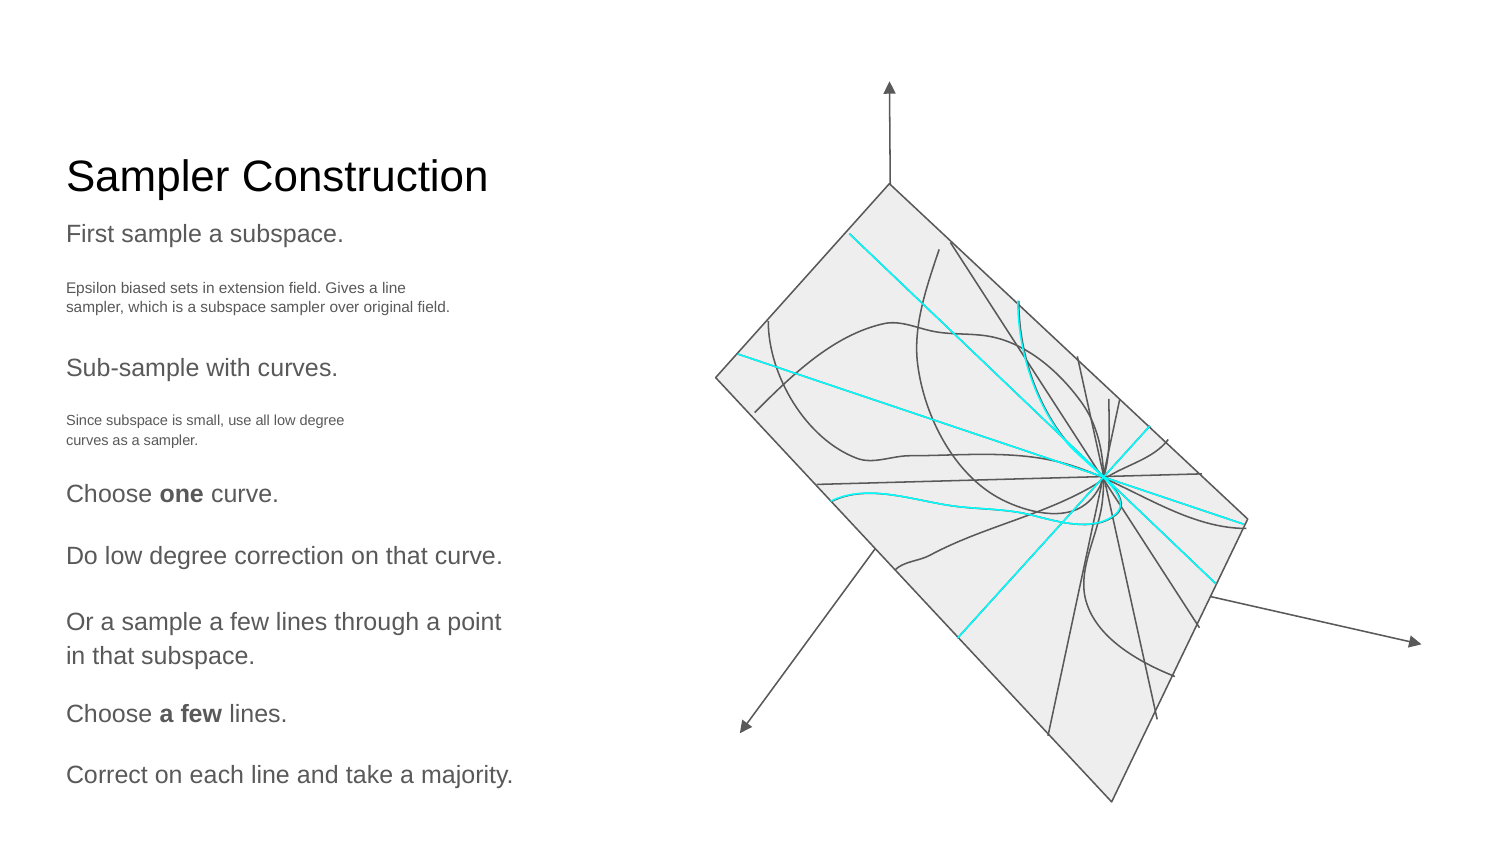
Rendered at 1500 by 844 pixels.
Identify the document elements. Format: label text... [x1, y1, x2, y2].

text_box [1080, 362, 1120, 464]
text_box [1080, 485, 1099, 506]
text_box Since subspace is small, use all low degree curves as a sampler. [51, 393, 403, 462]
text_box [1120, 495, 1217, 623]
text_box [799, 324, 930, 417]
text_box [955, 456, 1094, 479]
text_box [896, 516, 1059, 637]
text_box [715, 183, 1032, 513]
text_box Choose one curve. [51, 462, 728, 523]
text_box [959, 524, 1091, 733]
text_box [1100, 491, 1111, 521]
text_box [1020, 305, 1087, 407]
title Sampler Construction [51, 91, 512, 216]
text_box [1115, 485, 1243, 583]
text_box [918, 329, 1096, 473]
text_box [786, 375, 950, 459]
text_box [978, 478, 1100, 510]
text_box Or a sample a few lines through a point in that subspace. [51, 585, 544, 682]
text_box Choose a few lines. [51, 682, 728, 743]
text_box Correct on each line and take a majority. [51, 743, 728, 804]
text_box [1066, 493, 1098, 523]
text_box [1107, 400, 1148, 470]
text_box [1043, 490, 1089, 512]
text_box [1115, 443, 1199, 475]
text_box [1095, 491, 1102, 522]
text_box Sub-sample with curves. [51, 332, 544, 397]
text_box [1035, 513, 1069, 521]
text_box [1031, 371, 1090, 461]
text_box [1114, 510, 1197, 674]
text_box Do low degree correction on that curve. [51, 524, 728, 585]
text_box [1147, 666, 1172, 710]
text_box [958, 335, 1053, 426]
text_box Epsilon biased sets in extension field. Gives a line sampler, which is a subspace sampler over original field. [51, 263, 472, 331]
text_box [779, 370, 792, 381]
text_box [1108, 427, 1165, 475]
text_box [936, 422, 1035, 456]
text_box [1026, 352, 1101, 472]
text_box [920, 307, 950, 332]
text_box [1085, 520, 1143, 660]
text_box [832, 495, 1024, 569]
text_box [1108, 490, 1119, 514]
text_box [1049, 581, 1155, 802]
list First sample a subspace. [51, 202, 382, 263]
text_box [1112, 475, 1248, 527]
